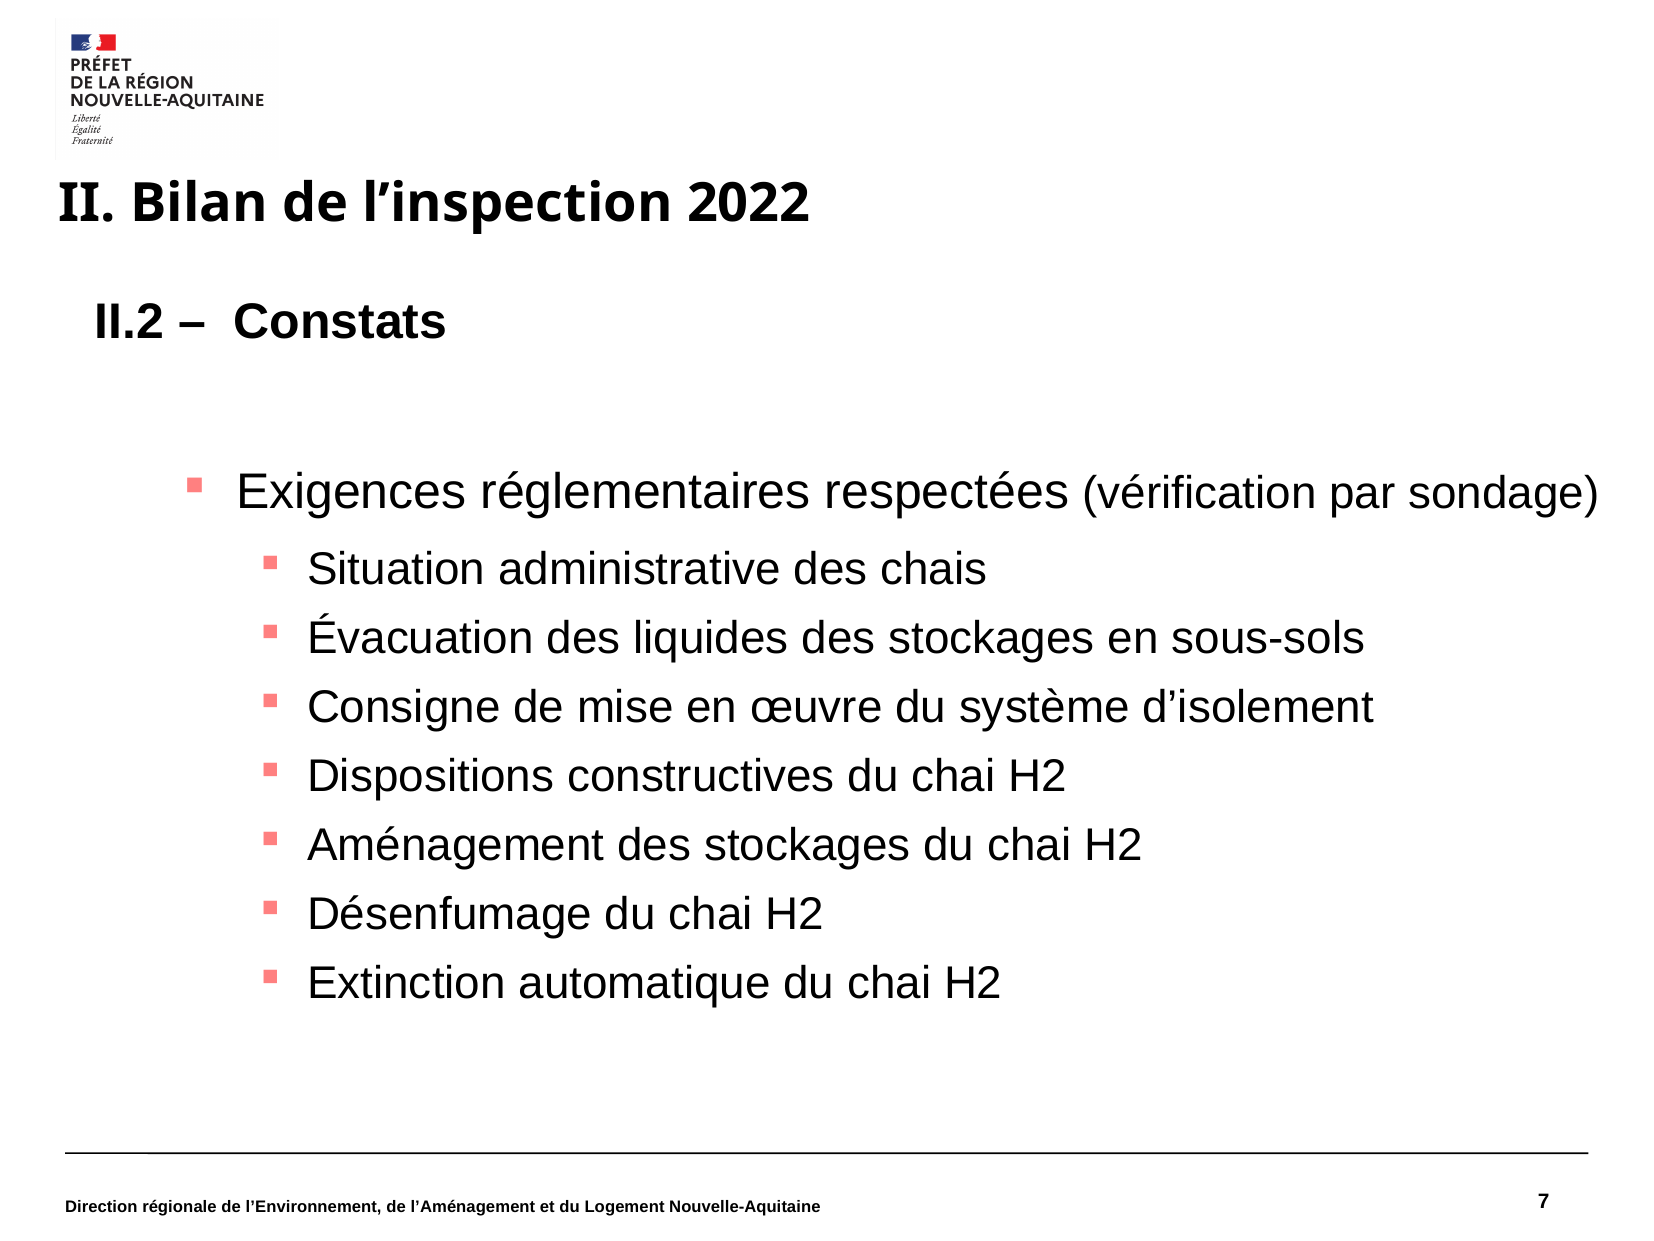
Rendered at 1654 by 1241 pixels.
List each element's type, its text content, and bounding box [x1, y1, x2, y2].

list II.2 – Constats Exigences réglementaires respectées (vérification par sondage) Situation administrative des chais Évacuation des liquides des stockages en sous-sols Consigne de mise en œuvre du système d’isolement Dispositions constructives du chai H2 Aménagement des stockages du chai H2 Désenfumage du chai H2 Extinction automatique du chai H2 [94, 202, 1625, 1199]
title II. Bilan de l’inspection 2022 [59, 141, 1619, 260]
picture [55, 18, 279, 160]
